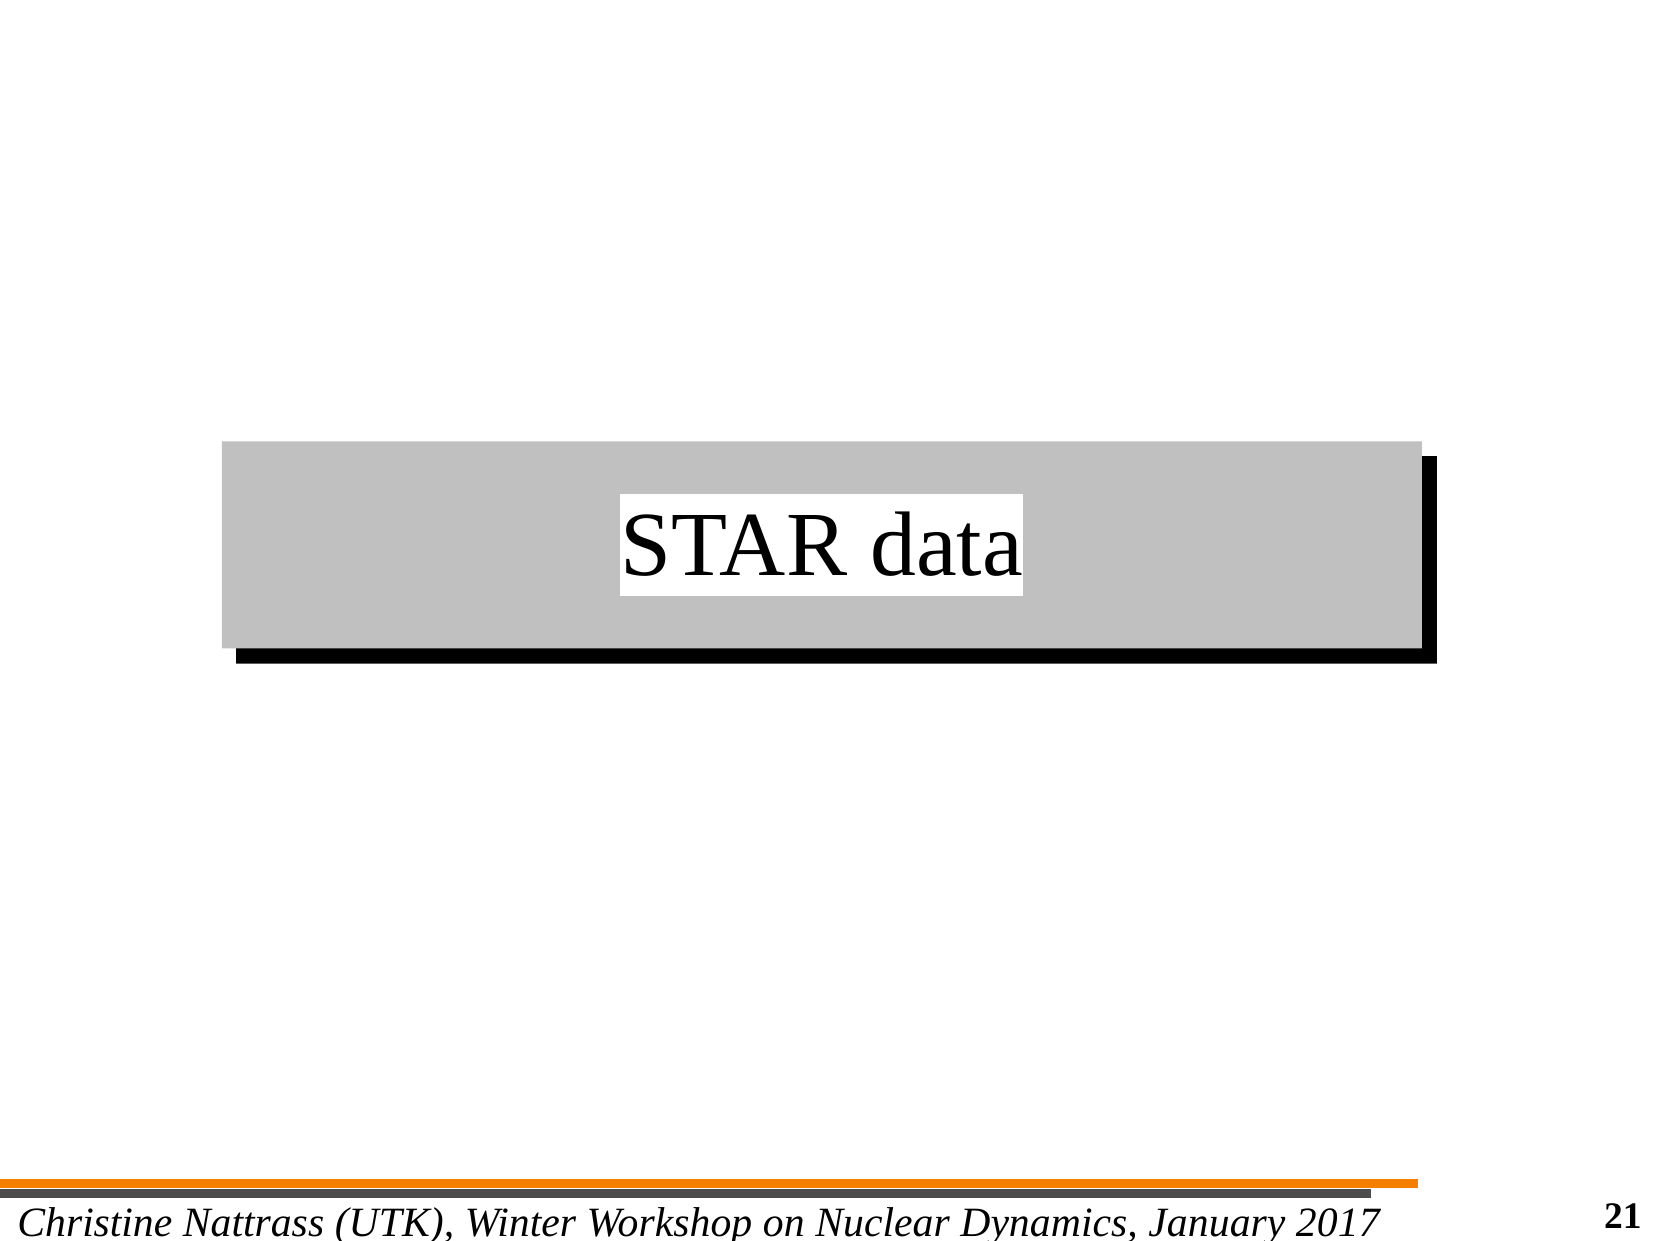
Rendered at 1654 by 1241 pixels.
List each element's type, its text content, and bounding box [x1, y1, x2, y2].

title STAR data [221, 441, 1422, 649]
